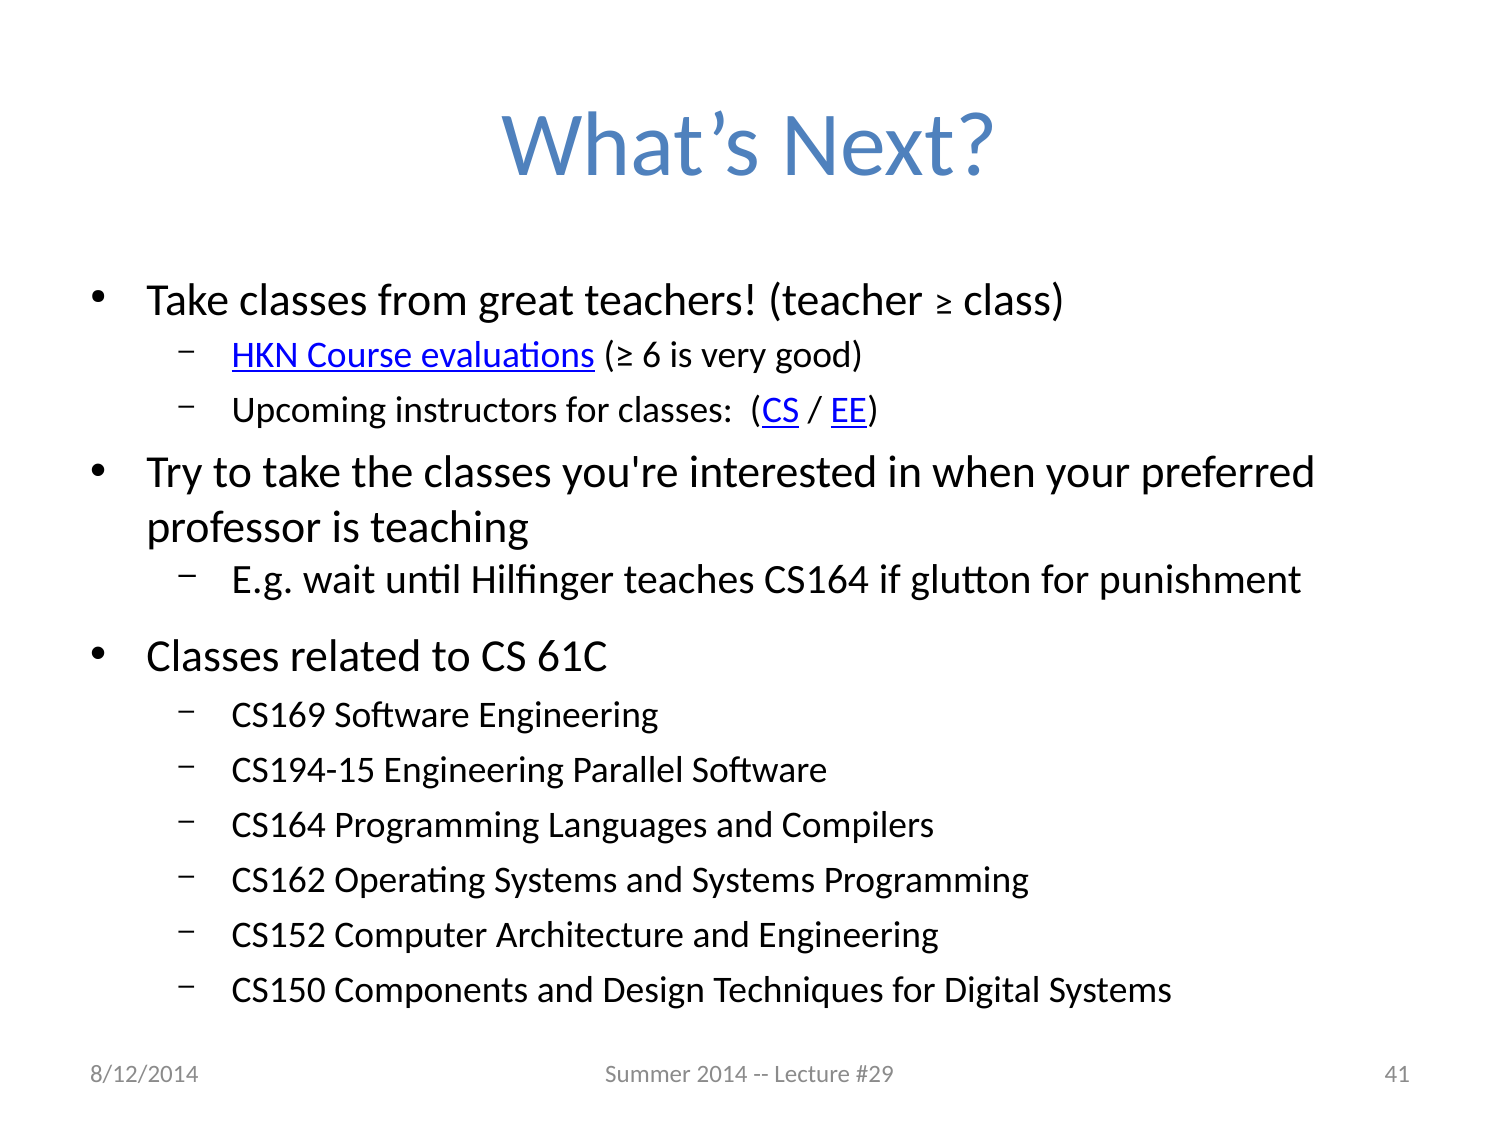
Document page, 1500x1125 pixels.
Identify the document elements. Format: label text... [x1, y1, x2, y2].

slide_number <number> [1074, 1042, 1425, 1103]
list Take classes from great teachers! (teacher ≥ class) HKN Course evaluations (≥ 6 is very good) Upcoming instructors for classes: (CS / EE) Try to take the classes you're interested in when your preferred professor is teaching E.g. wait until Hilfinger teaches CS164 if glutton for punishment Classes related to CS 61C CS169 Software Engineering CS194-15 Engineering Parallel Software CS164 Programming Languages and Compilers CS162 Operating Systems and Systems Programming CS152 Computer Architecture and Engineering CS150 Components and Design Techniques for Digital Systems [75, 262, 1425, 1073]
slide_number 8/12/2014 [75, 1042, 425, 1103]
title What’s Next? [75, 45, 1425, 233]
footer Summer 2014 -- Lecture #29 [512, 1042, 988, 1103]
